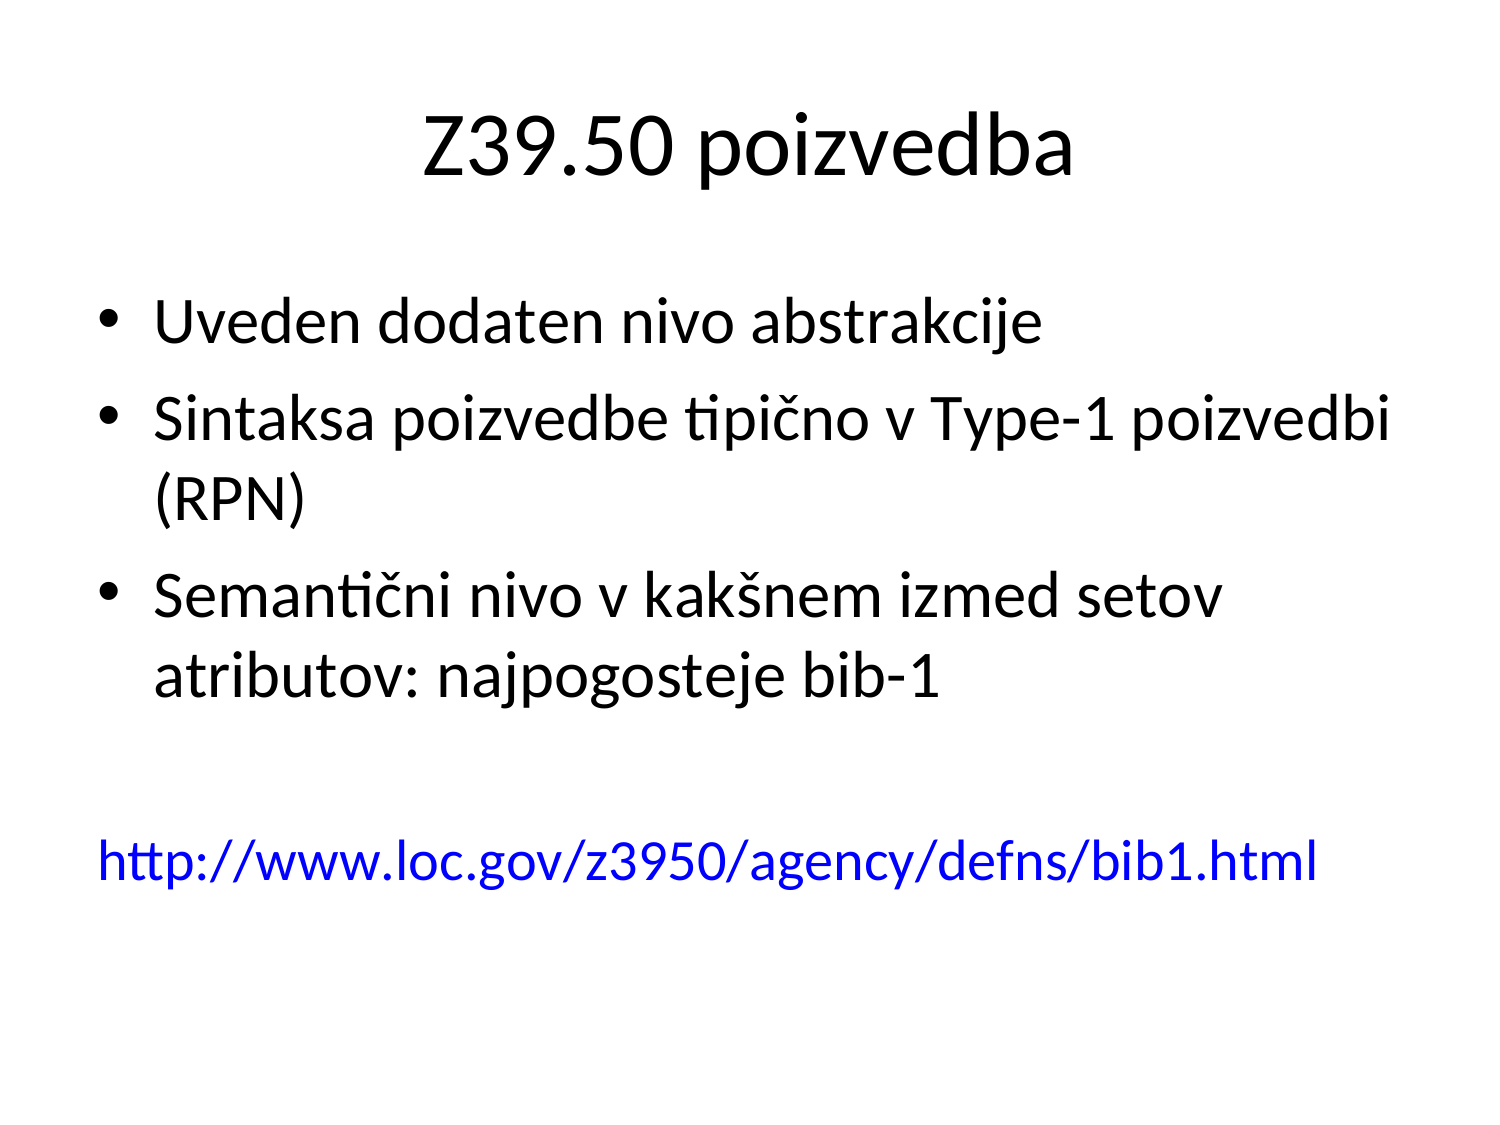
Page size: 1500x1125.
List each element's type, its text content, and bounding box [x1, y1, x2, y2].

title Z39.50 poizvedba [75, 45, 1426, 233]
list Uveden dodaten nivo abstrakcije Sintaksa poizvedbe tipično v Type-1 poizvedbi (RPN) Semantični nivo v kakšnem izmed setov atributov: najpogosteje bib-1 http://www.loc.gov/z3950/agency/defns/bib1.html [82, 269, 1433, 1068]
